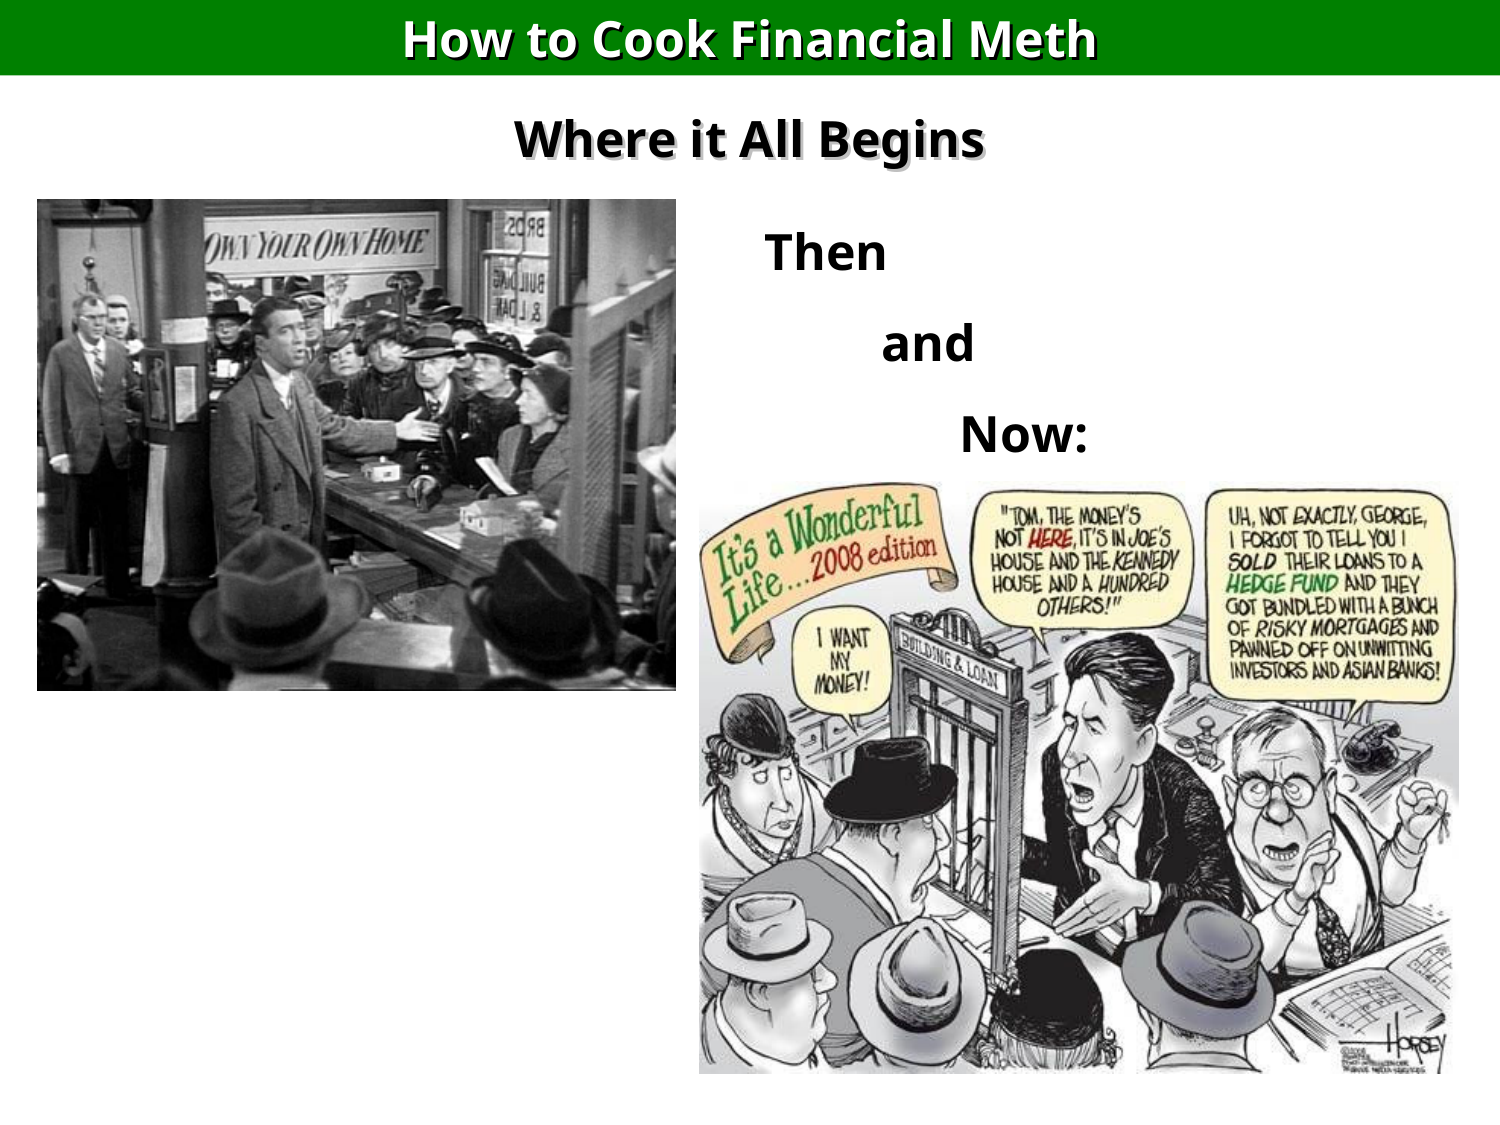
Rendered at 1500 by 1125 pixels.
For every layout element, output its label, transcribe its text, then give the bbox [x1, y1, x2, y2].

picture [699, 481, 1459, 1074]
picture [37, 199, 676, 691]
title Where it All Begins [112, 99, 1388, 176]
text_box Then and Now: [749, 212, 1388, 471]
text_box How to Cook Financial Meth [0, 0, 1500, 76]
